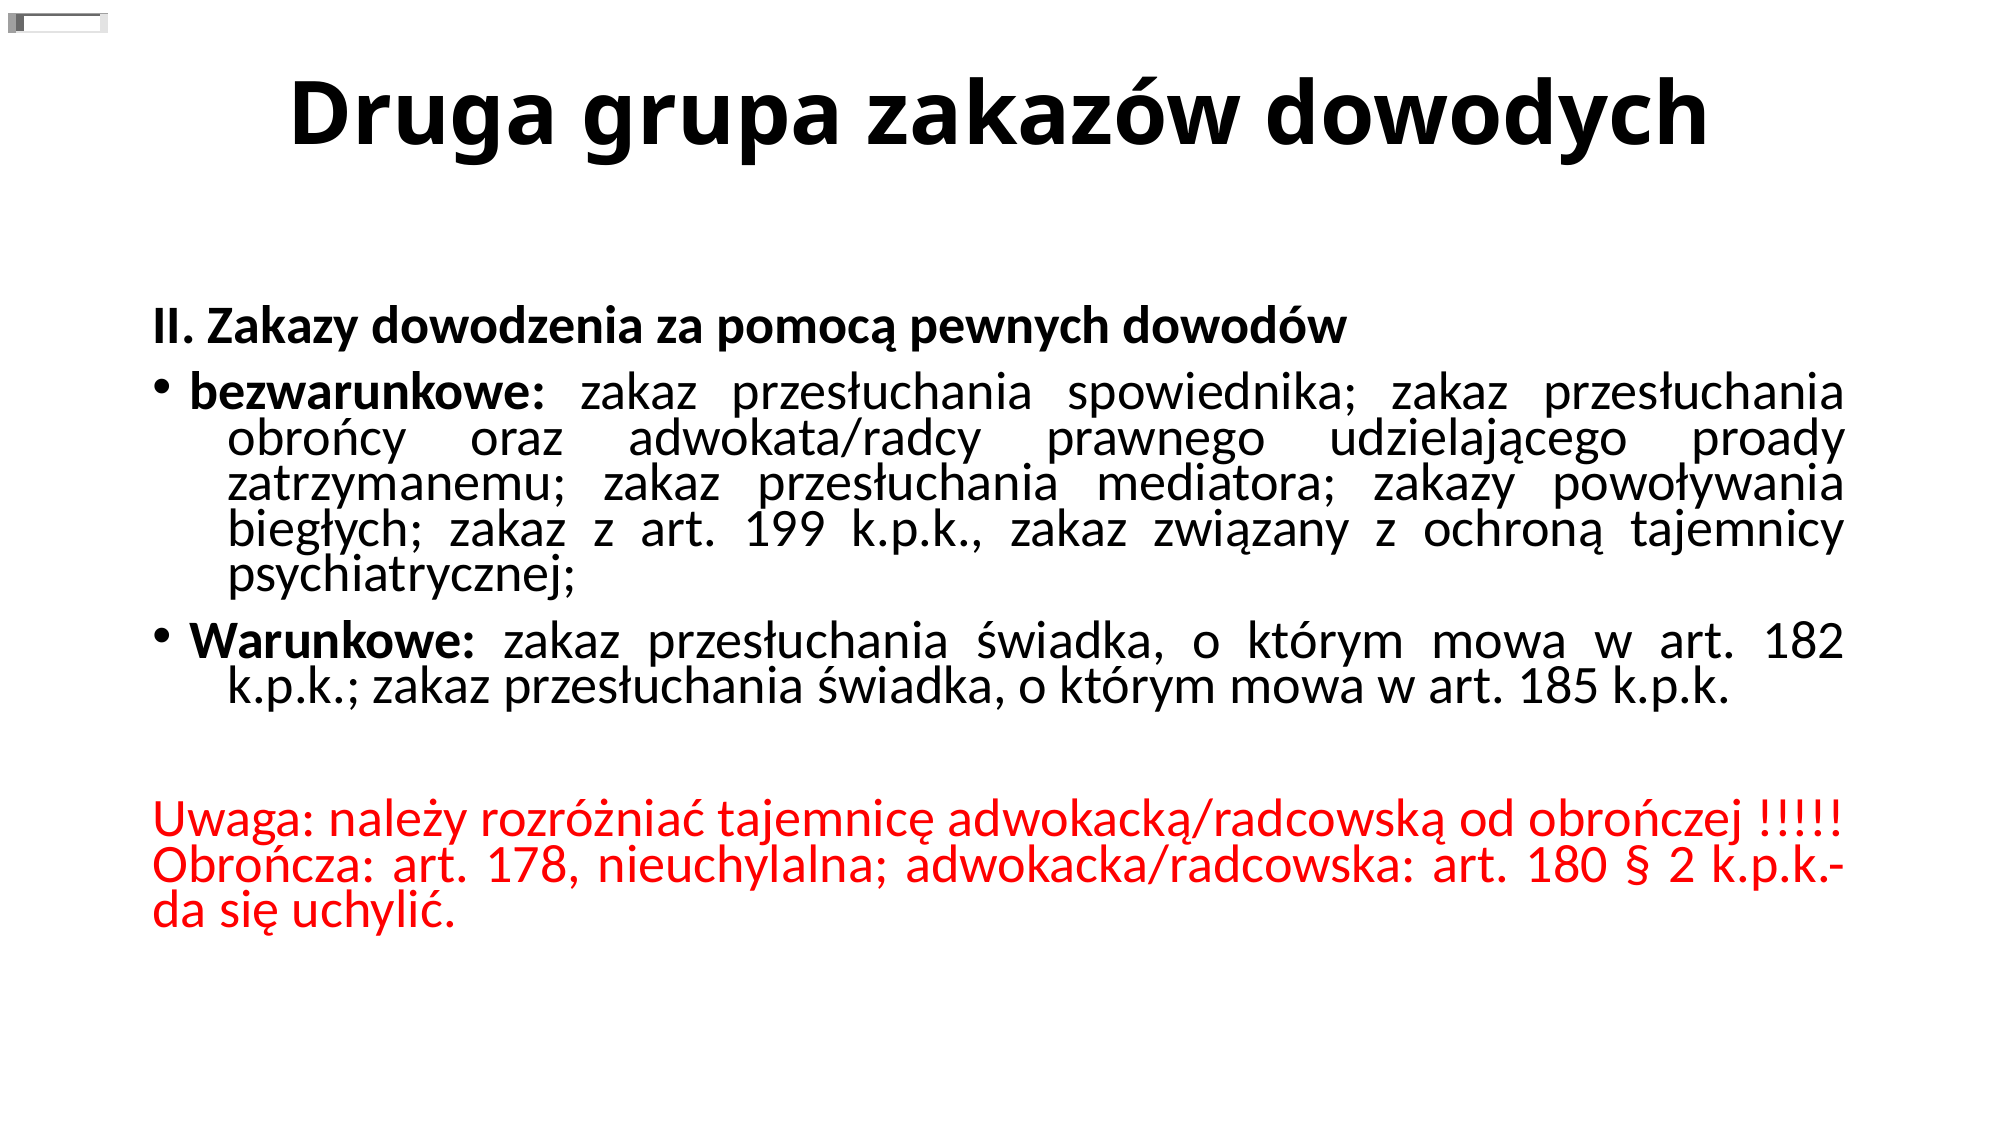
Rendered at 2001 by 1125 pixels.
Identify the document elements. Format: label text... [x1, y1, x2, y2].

picture [0, 0, 226, 51]
title Druga grupa zakazów dowodych [137, 59, 1863, 278]
list II. Zakazy dowodzenia za pomocą pewnych dowodów bezwarunkowe: zakaz przesłuchania spowiednika; zakaz przesłuchania obrońcy oraz adwokata/radcy prawnego udzielającego proady zatrzymanemu; zakaz przesłuchania mediatora; zakazy powoływania biegłych; zakaz z art. 199 k.p.k., zakaz związany z ochroną tajemnicy psychiatrycznej; Warunkowe: zakaz przesłuchania świadka, o którym mowa w art. 182 k.p.k.; zakaz przesłuchania świadka, o którym mowa w art. 185 k.p.k. Uwaga: należy rozróżniać tajemnicę adwokacką/radcowską od obrończej !!!!! Obrończa: art. 178, nieuchylalna; adwokacka/radcowska: art. 180 § 2 k.p.k.- da się uchylić. [137, 299, 1863, 1014]
